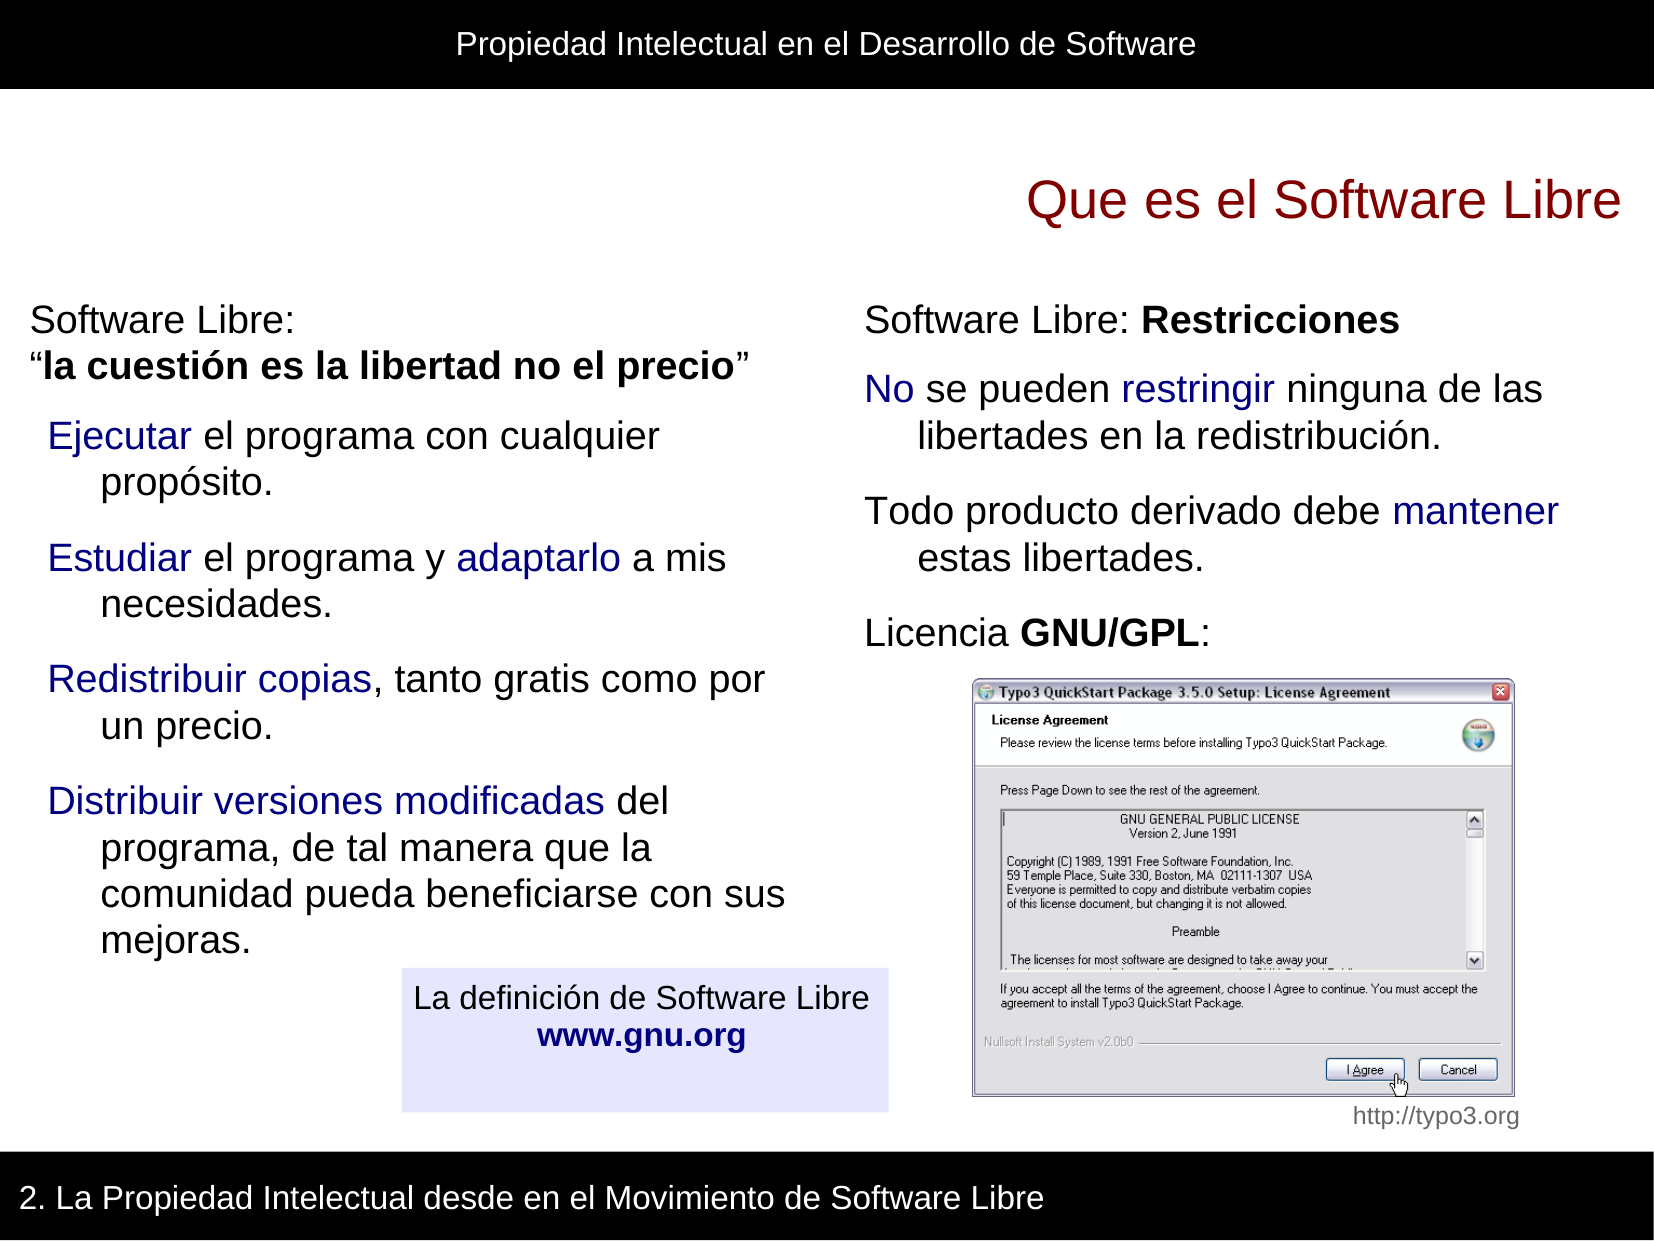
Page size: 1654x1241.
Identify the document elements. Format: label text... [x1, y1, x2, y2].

text_box http://typo3.org [1353, 1101, 1521, 1130]
list Software Libre: Restricciones No se pueden restringir ninguna de las libertades en la redistribución. Todo producto derivado debe mantener estas libertades. Licencia GNU/GPL: [846, 295, 1625, 1122]
list Software Libre: “la cuestión es la libertad no el precio” Ejecutar el programa con cualquier propósito. Estudiar el programa y adaptarlo a mis necesidades. Redistribuir copias, tanto gratis como por un precio. Distribuir versiones modificadas del programa, de tal manera que la comunidad pueda beneficiarse con sus mejoras. [29, 295, 808, 1122]
text_box 2. La Propiedad Intelectual desde en el Movimiento de Software Libre [18, 1180, 1047, 1218]
title Que es el Software Libre [147, 147, 1625, 252]
picture [972, 678, 1515, 1098]
text_box La definición de Software Libre www.gnu.org [401, 967, 846, 1113]
